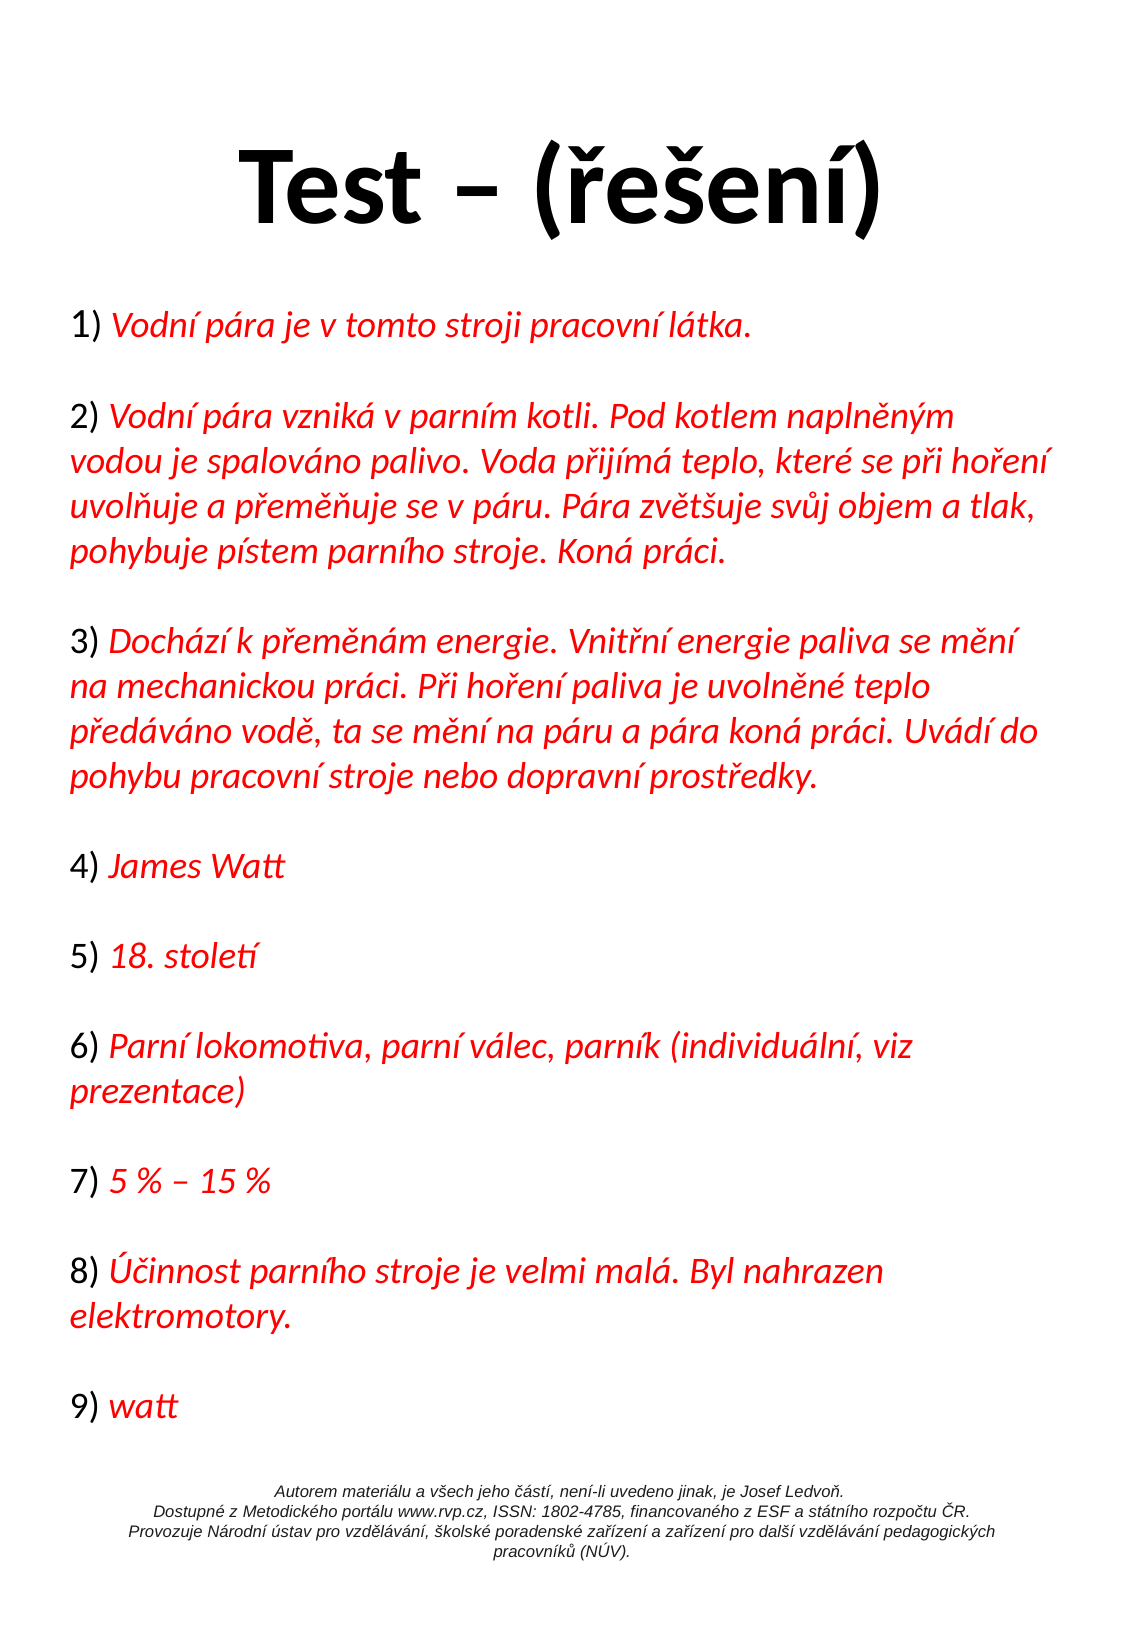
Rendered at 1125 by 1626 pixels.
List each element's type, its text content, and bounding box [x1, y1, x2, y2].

text_box Test – (řešení) 1) Vodní pára je v tomto stroji pracovní látka. 2) Vodní pára vzniká v parním kotli. Pod kotlem naplněným vodou je spalováno palivo. Voda přijímá teplo, které se při hoření uvolňuje a přeměňuje se v páru. Pára zvětšuje svůj objem a tlak, pohybuje pístem parního stroje. Koná práci. 3) Dochází k přeměnám energie. Vnitřní energie paliva se mění na mechanickou práci. Při hoření paliva je uvolněné teplo předáváno vodě, ta se mění na páru a pára koná práci. Uvádí do pohybu pracovní stroje nebo dopravní prostředky. 4) James Watt 5) 18. století 6) Parní lokomotiva, parní válec, parník (individuální, viz prezentace) 7) 5 % – 15 % 8) Účinnost parního stroje je velmi malá. Byl nahrazen elektromotory. 9) watt [54, 103, 1071, 1602]
